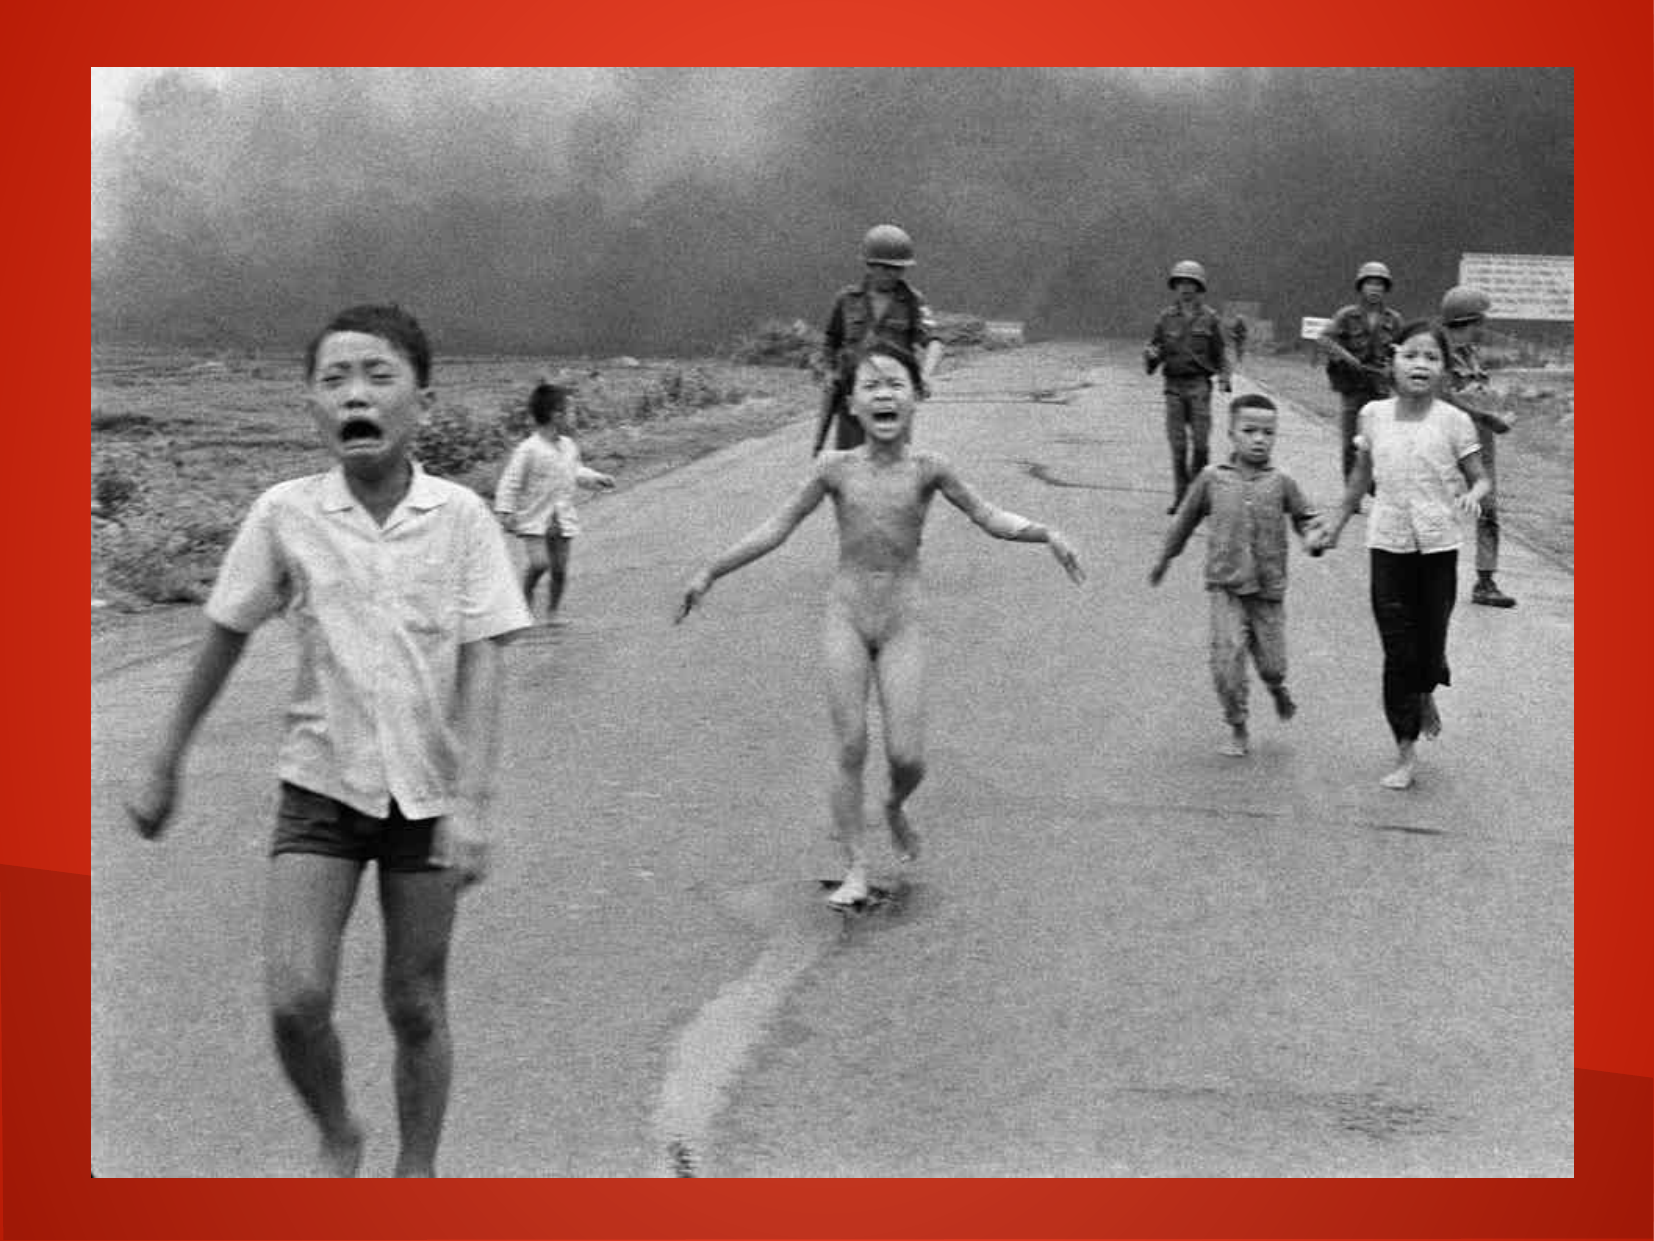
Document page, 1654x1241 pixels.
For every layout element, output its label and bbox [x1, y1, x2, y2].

picture [91, 67, 1574, 1178]
